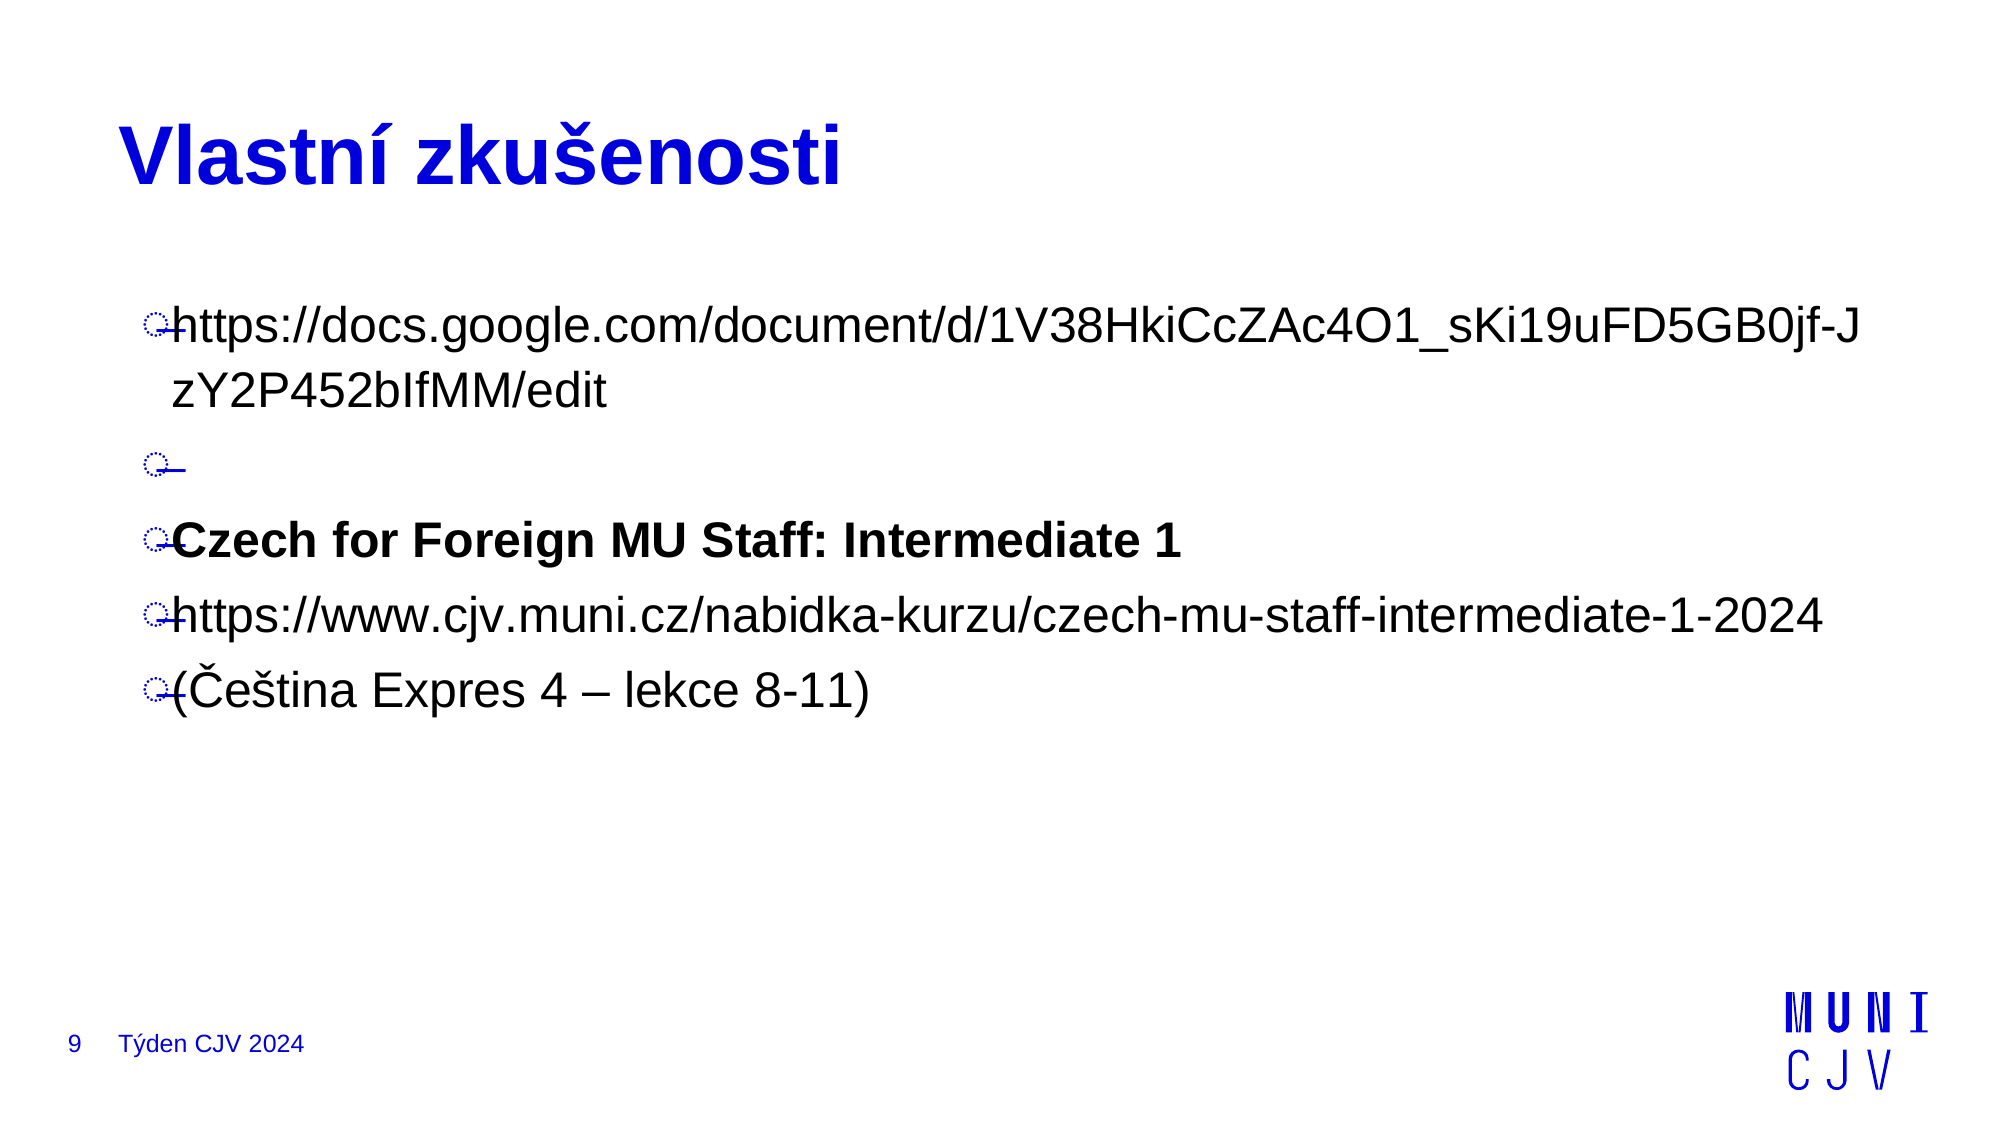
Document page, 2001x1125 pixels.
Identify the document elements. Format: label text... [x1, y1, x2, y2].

list https://docs.google.com/document/d/1V38HkiCcZAc4O1_sKi19uFD5GB0jf-JzY2P452bIfMM/edit Czech for Foreign MU Staff: Intermediate 1 https://www.cjv.muni.cz/nabidka-kurzu/czech-mu-staff-intermediate-1-2024 (Čeština Expres 4 – lekce 8-11) [118, 277, 1883, 957]
slide_number ‹#› [67, 1021, 110, 1063]
footer Týden CJV 2024 [118, 1021, 1418, 1063]
title Vlastní zkušenosti [118, 118, 1883, 193]
